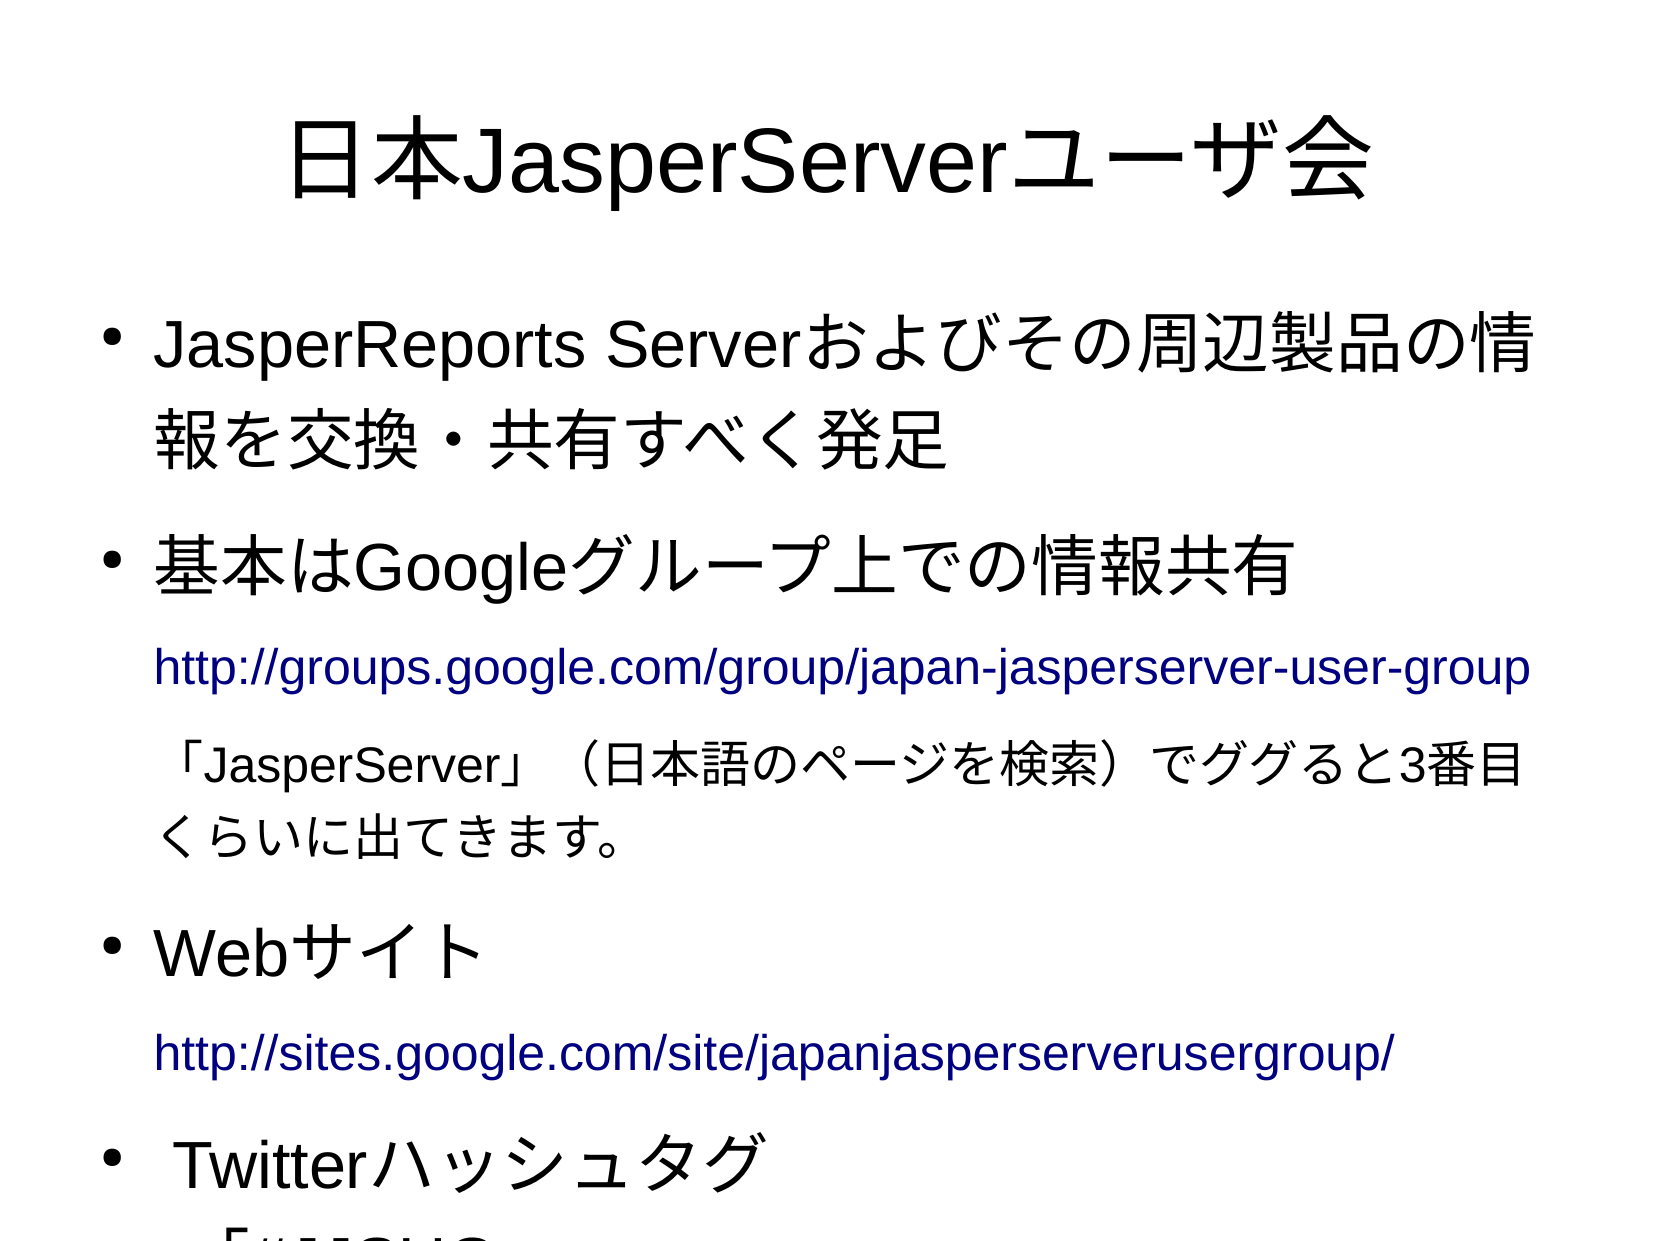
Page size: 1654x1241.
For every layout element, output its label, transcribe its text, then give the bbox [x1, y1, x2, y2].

title 日本JasperServerユーザ会 [82, 49, 1571, 257]
list JasperReports Serverおよびその周辺製品の情報を交換・共有すべく発足 基本はGoogleグループ上での情報共有 http://groups.google.com/group/japan-jasperserver-user-group 「JasperServer」（日本語のページを検索）でググると3番目くらいに出てきます。 Webサイト http://sites.google.com/site/japanjasperserverusergroup/ Twitterハッシュタグ 「#JJSUG」 [82, 290, 1571, 1126]
